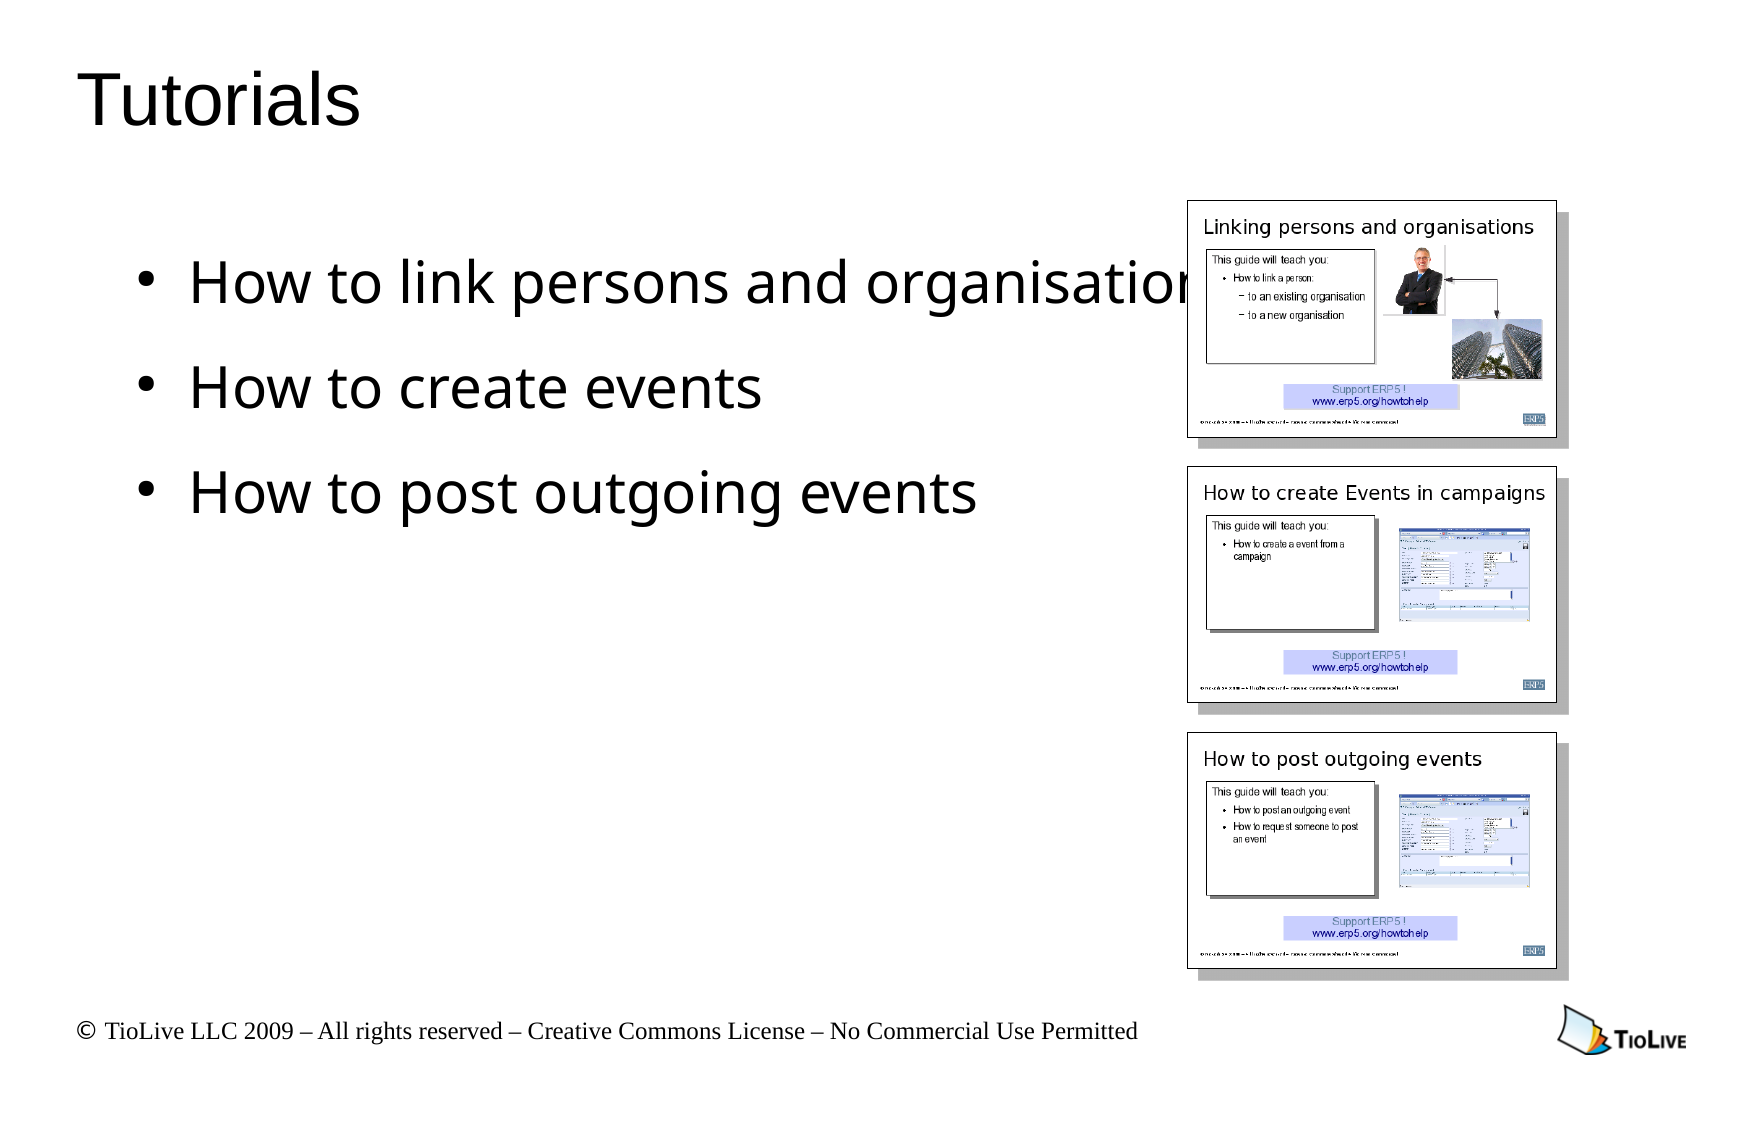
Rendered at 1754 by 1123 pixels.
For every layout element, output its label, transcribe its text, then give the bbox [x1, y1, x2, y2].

list How to link persons and organisations How to create events How to post outgoing events [118, 240, 1625, 771]
title Tutorials [76, 57, 1684, 178]
picture [1557, 1004, 1686, 1055]
picture [1187, 466, 1557, 703]
picture [1187, 732, 1557, 969]
picture [1187, 200, 1557, 438]
